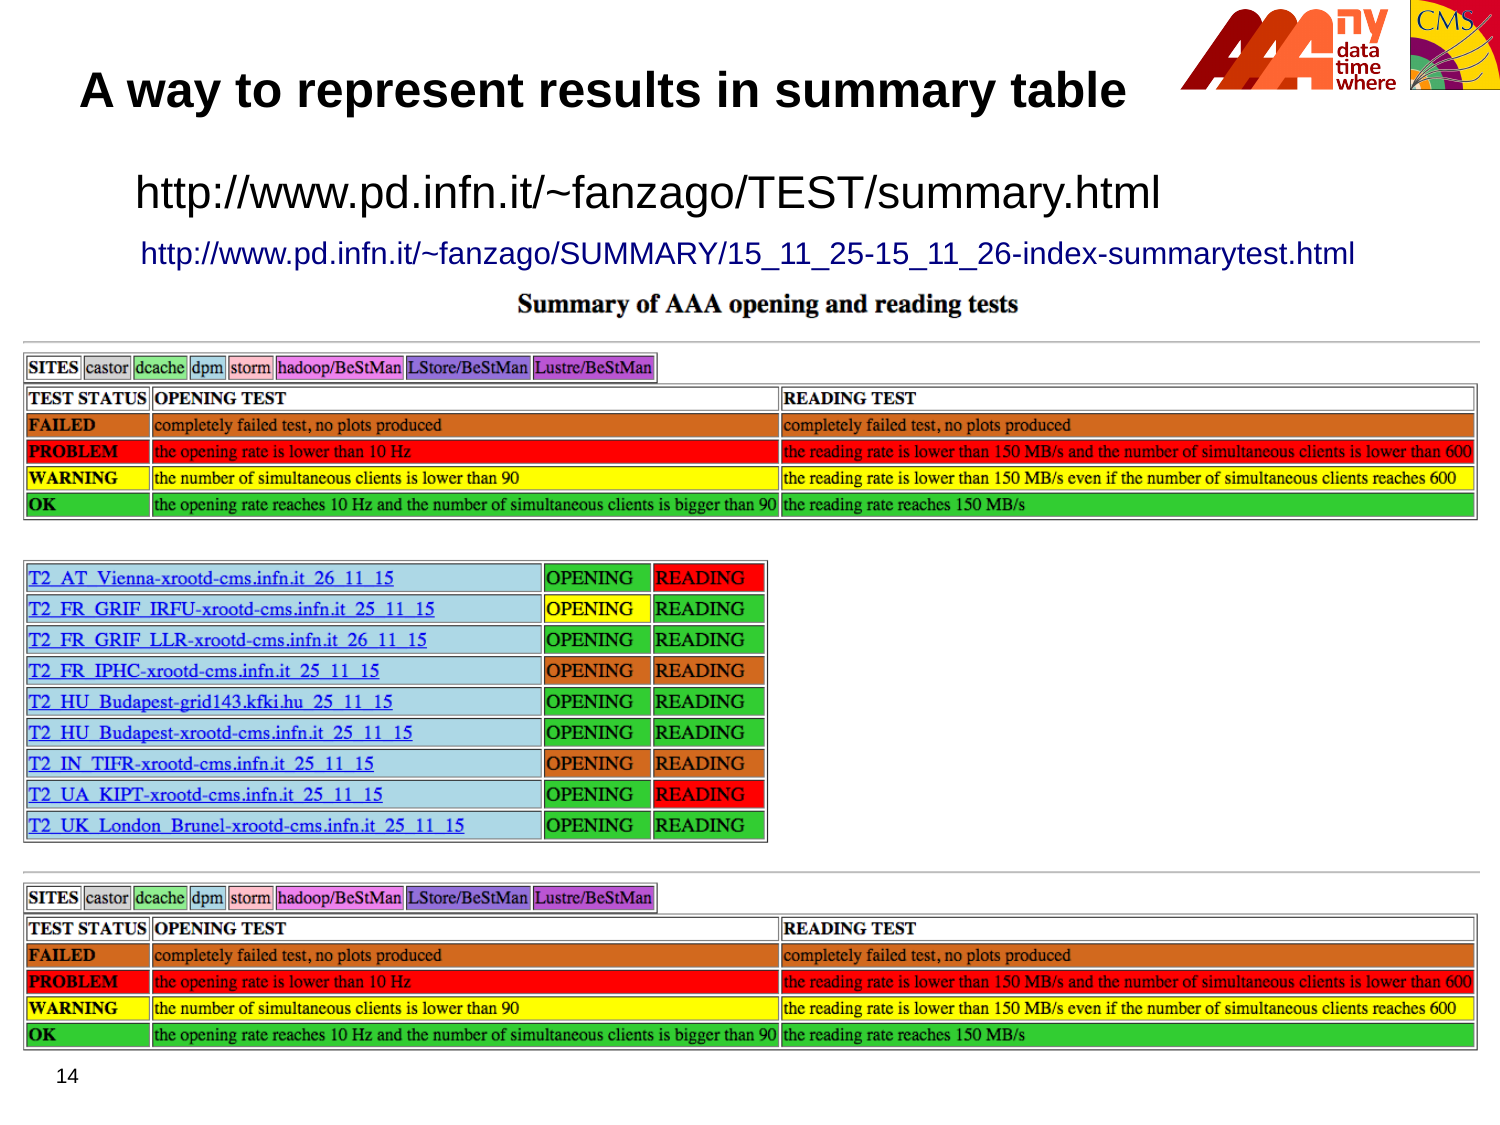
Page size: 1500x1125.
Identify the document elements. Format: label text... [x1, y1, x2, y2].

picture [1180, 9, 1396, 90]
picture [22, 285, 1480, 1056]
text_box http://www.pd.infn.it/~fanzago/SUMMARY/15_11_25-15_11_26-index-summarytest.html [125, 229, 1416, 282]
title A way to represent results in summary table [64, 54, 1198, 147]
picture [1410, 0, 1500, 90]
list http://www.pd.infn.it/~fanzago/TEST/summary.html [64, 167, 1436, 285]
